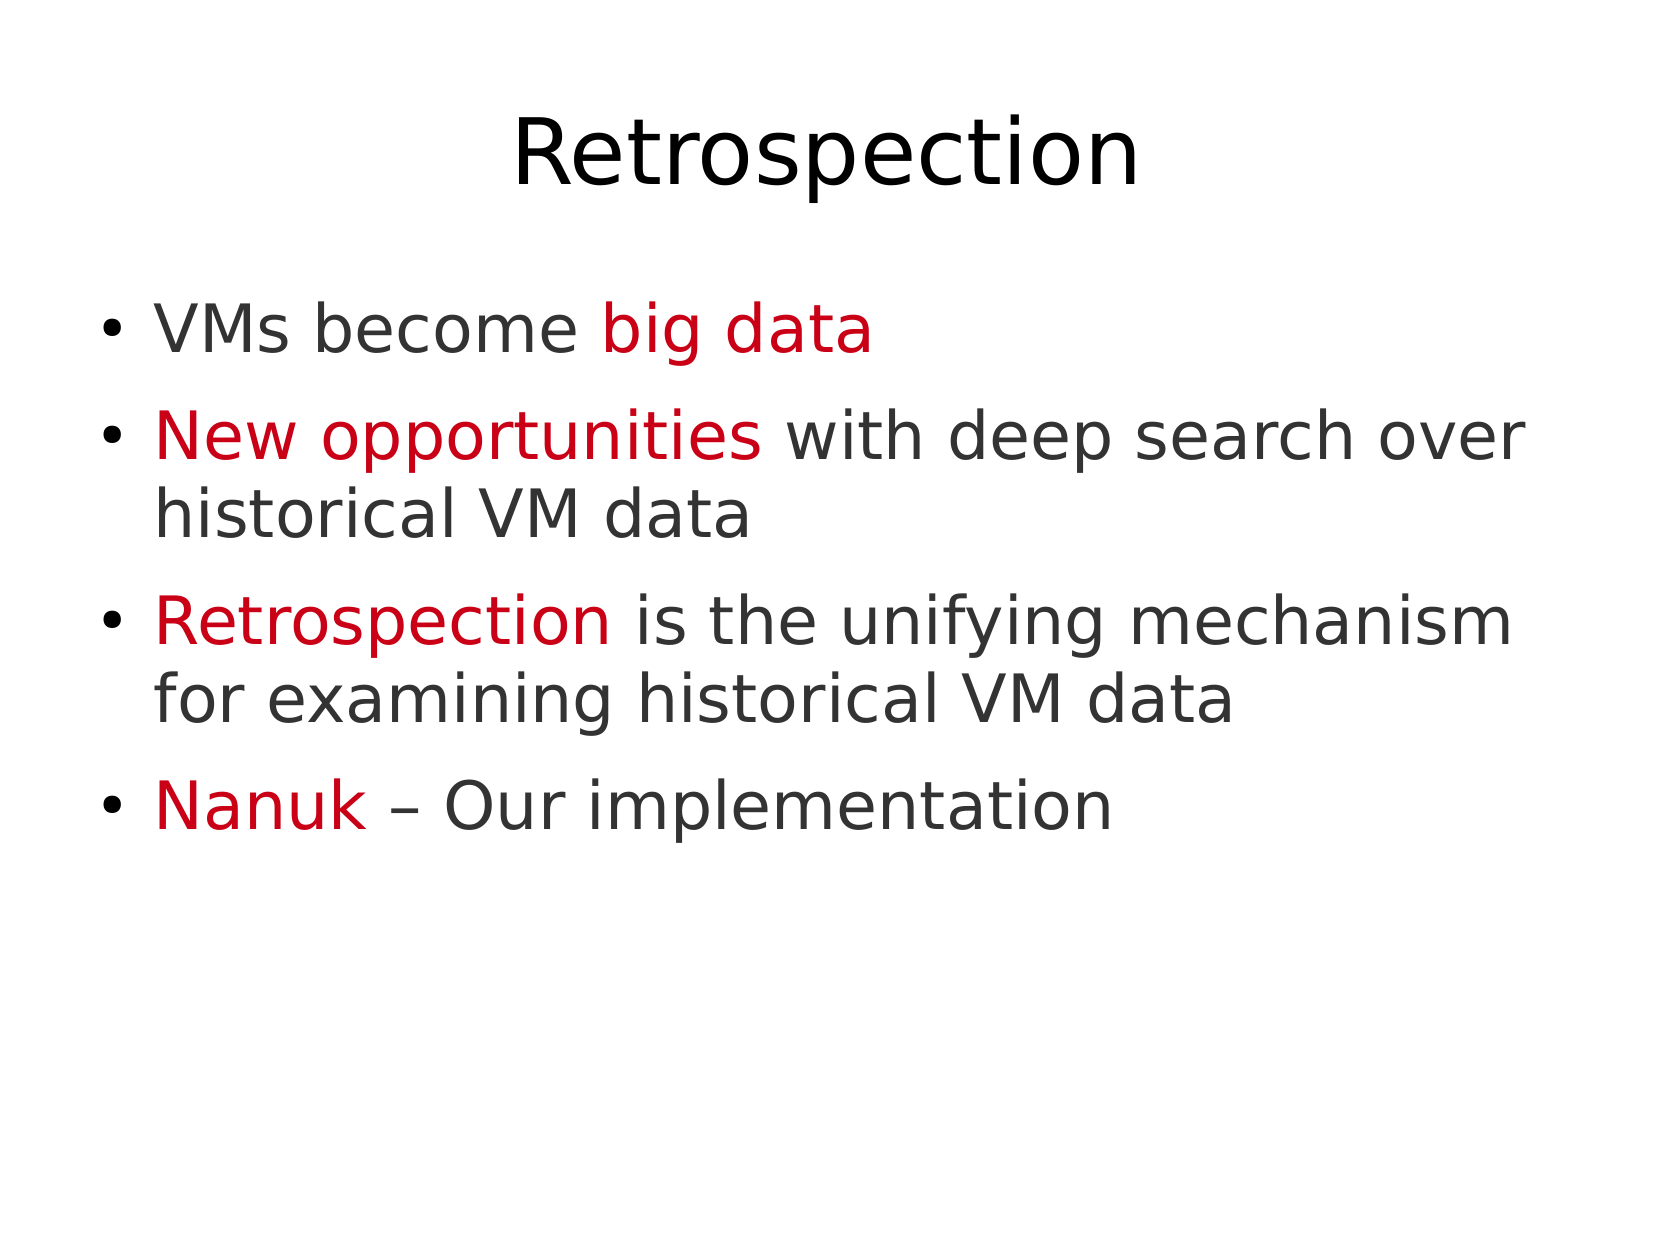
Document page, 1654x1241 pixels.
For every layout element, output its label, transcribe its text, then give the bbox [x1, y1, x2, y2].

list VMs become big data New opportunities with deep search over historical VM data Retrospection is the unifying mechanism for examining historical VM data Nanuk – Our implementation [82, 290, 1571, 1109]
title Retrospection [82, 49, 1571, 257]
